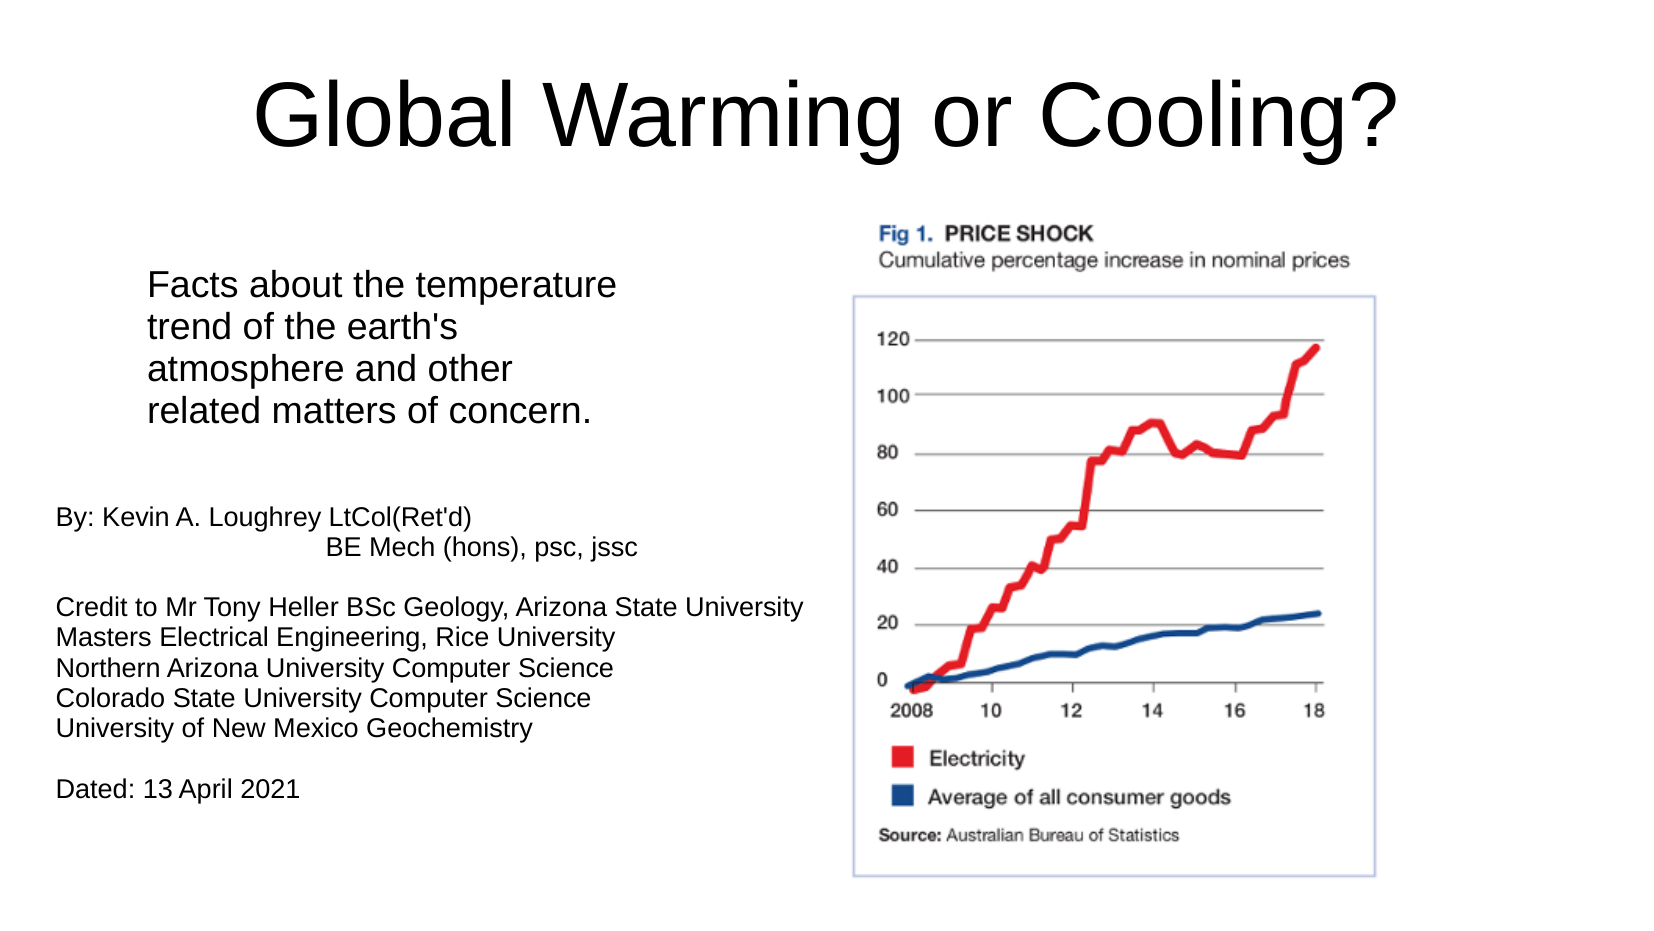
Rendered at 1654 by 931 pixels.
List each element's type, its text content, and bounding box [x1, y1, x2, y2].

picture [850, 219, 1382, 879]
text_box Facts about the temperature trend of the earth's atmosphere and other related matters of concern. [132, 255, 648, 439]
text_box By: Kevin A. Loughrey LtCol(Ret'd) BE Mech (hons), psc, jssc Credit to Mr Tony Heller BSc Geology, Arizona State University Masters Electrical Engineering, Rice University Northern Arizona University Computer Science Colorado State University Computer Science University of New Mexico Geochemistry Dated: 13 April 2021 [40, 494, 851, 903]
title Global Warming or Cooling? [82, 37, 1571, 193]
